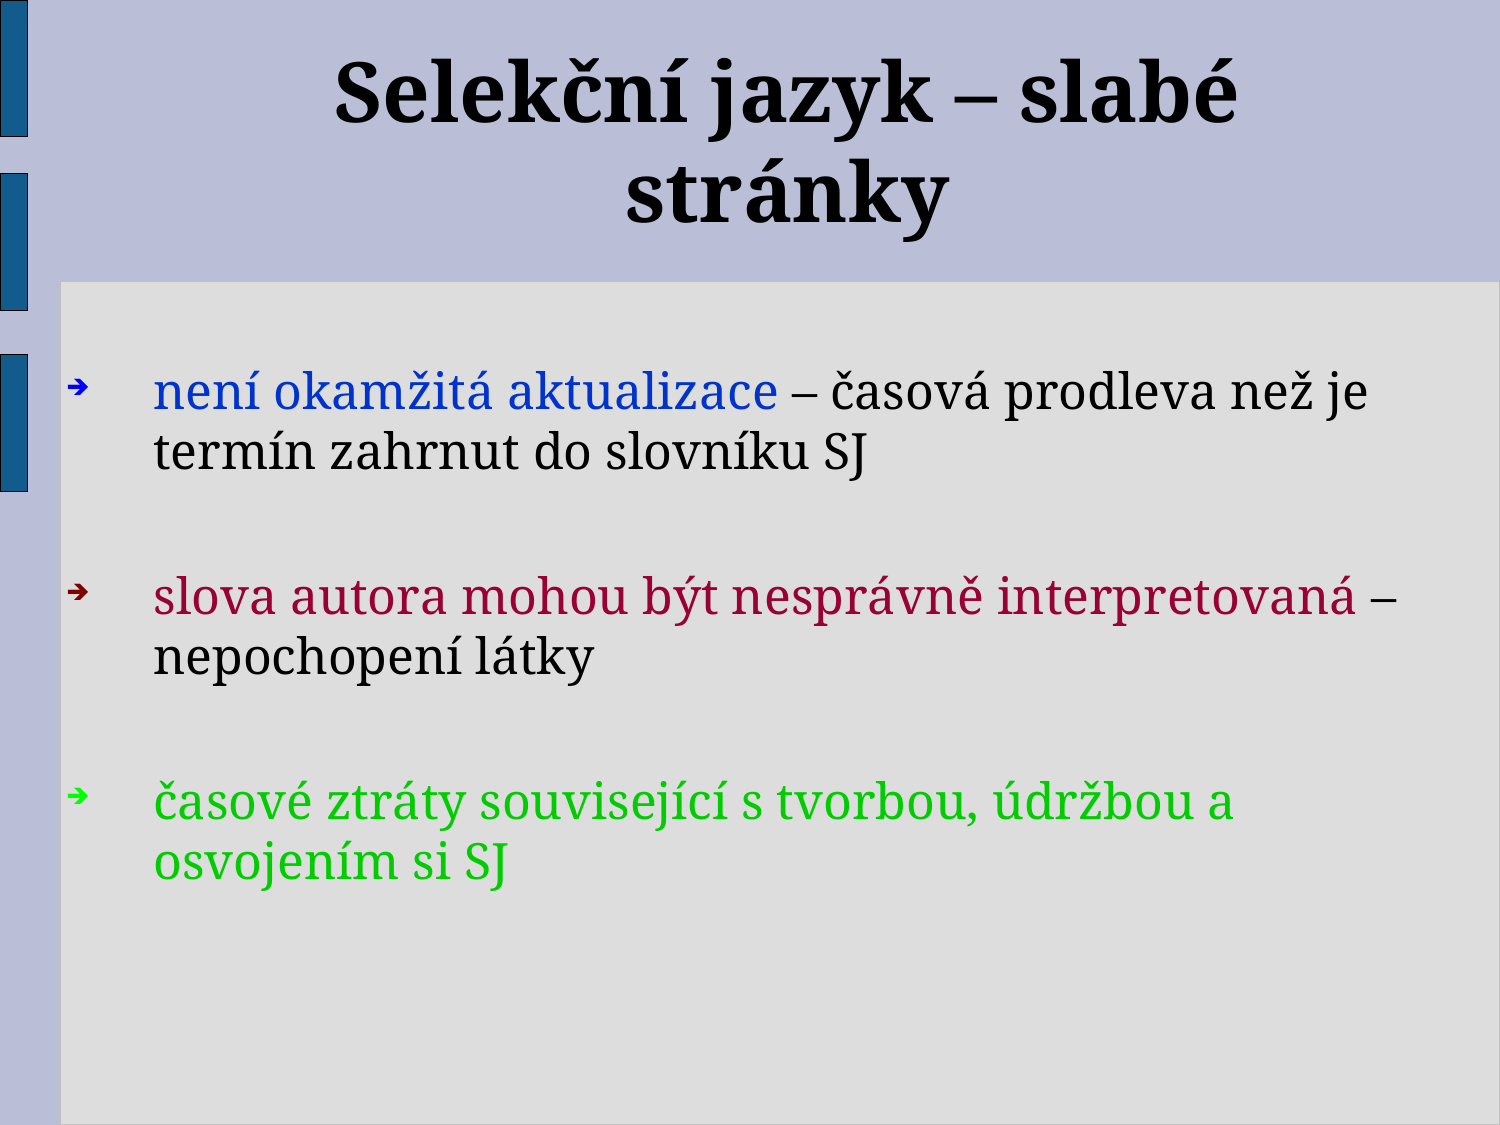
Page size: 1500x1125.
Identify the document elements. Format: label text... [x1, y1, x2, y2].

title Selekční jazyk – slabé stránky [150, 31, 1426, 248]
list není okamžitá aktualizace – časová prodleva než je termín zahrnut do slovníku SJ slova autora mohou být nesprávně interpretovaná – nepochopení látky časové ztráty související s tvorbou, údržbou a osvojením si SJ [51, 207, 1418, 1043]
